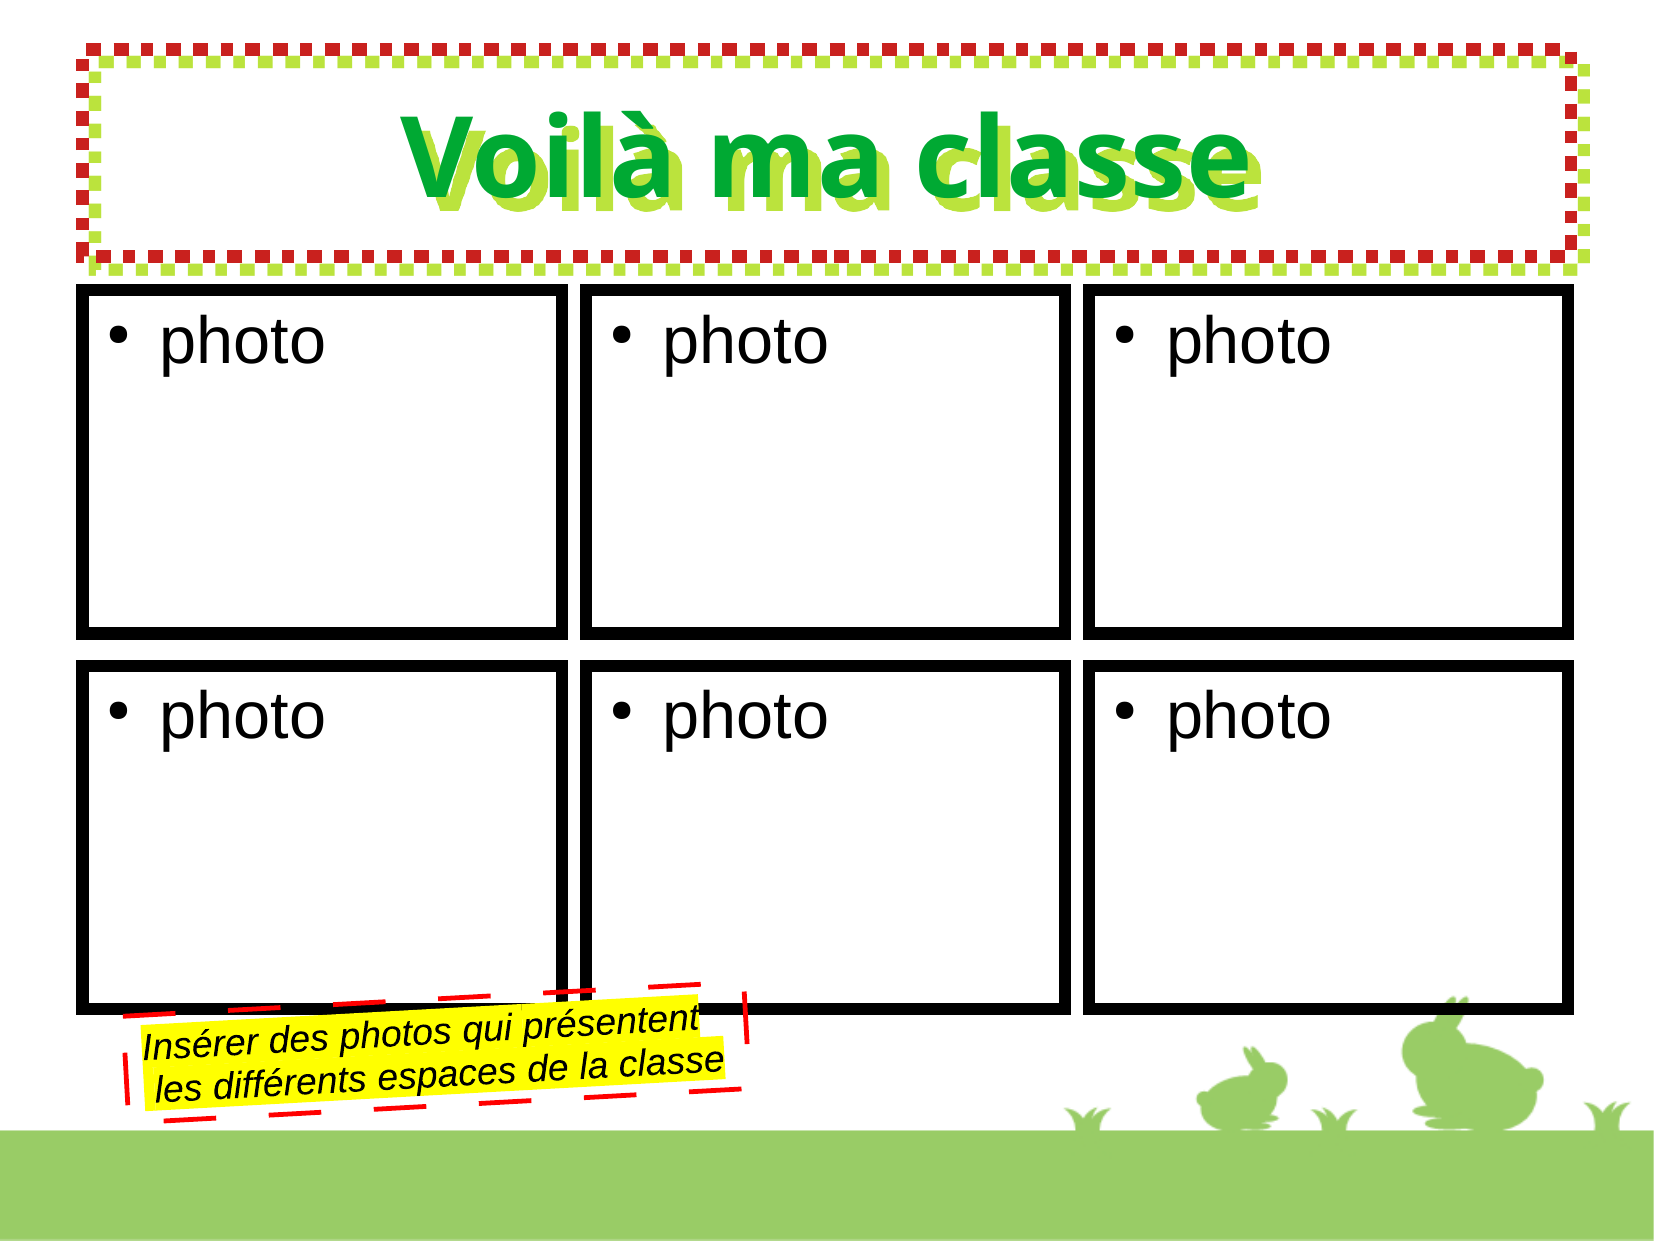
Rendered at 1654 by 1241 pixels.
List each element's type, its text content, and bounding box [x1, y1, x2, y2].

list photo [585, 665, 1065, 1009]
list photo [82, 665, 562, 1009]
list photo [1088, 290, 1569, 634]
list photo [82, 290, 562, 634]
title Voilà ma classe [82, 49, 1571, 257]
list photo [585, 290, 1065, 634]
picture [0, 0, 1654, 1241]
list photo [1088, 665, 1569, 1009]
